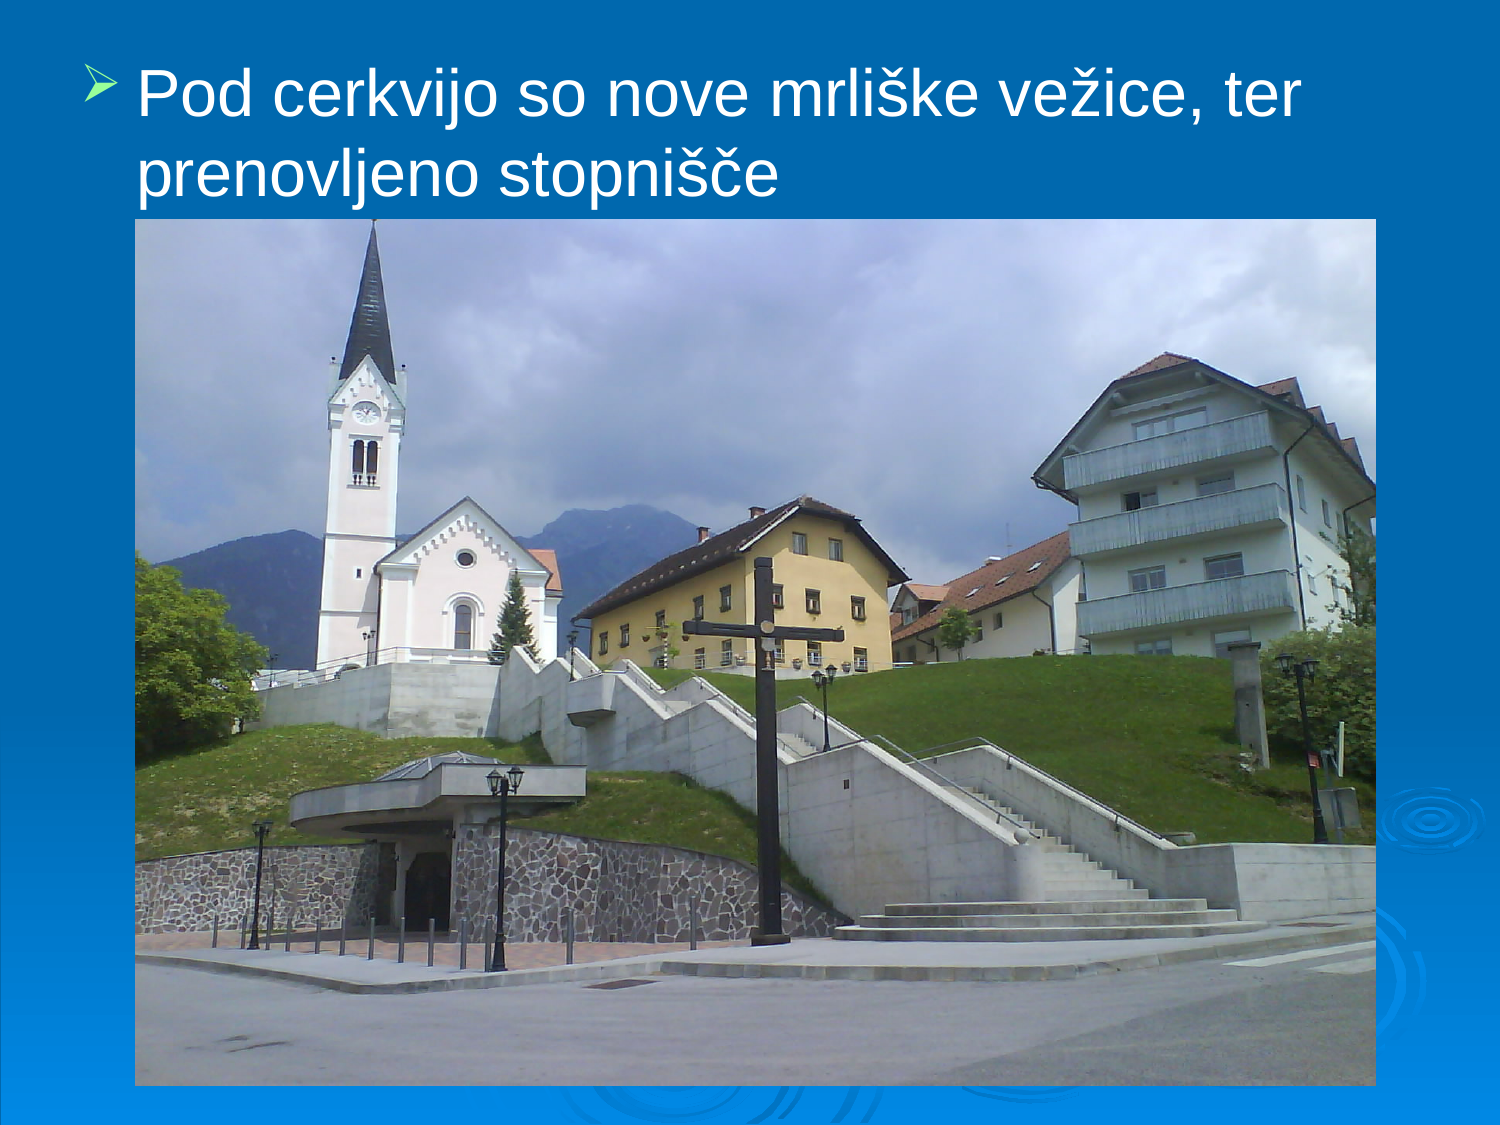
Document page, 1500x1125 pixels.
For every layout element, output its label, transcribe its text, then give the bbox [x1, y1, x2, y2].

picture [135, 219, 1376, 1086]
list Pod cerkvijo so nove mrliške vežice, ter prenovljeno stopnišče [64, 42, 1415, 786]
